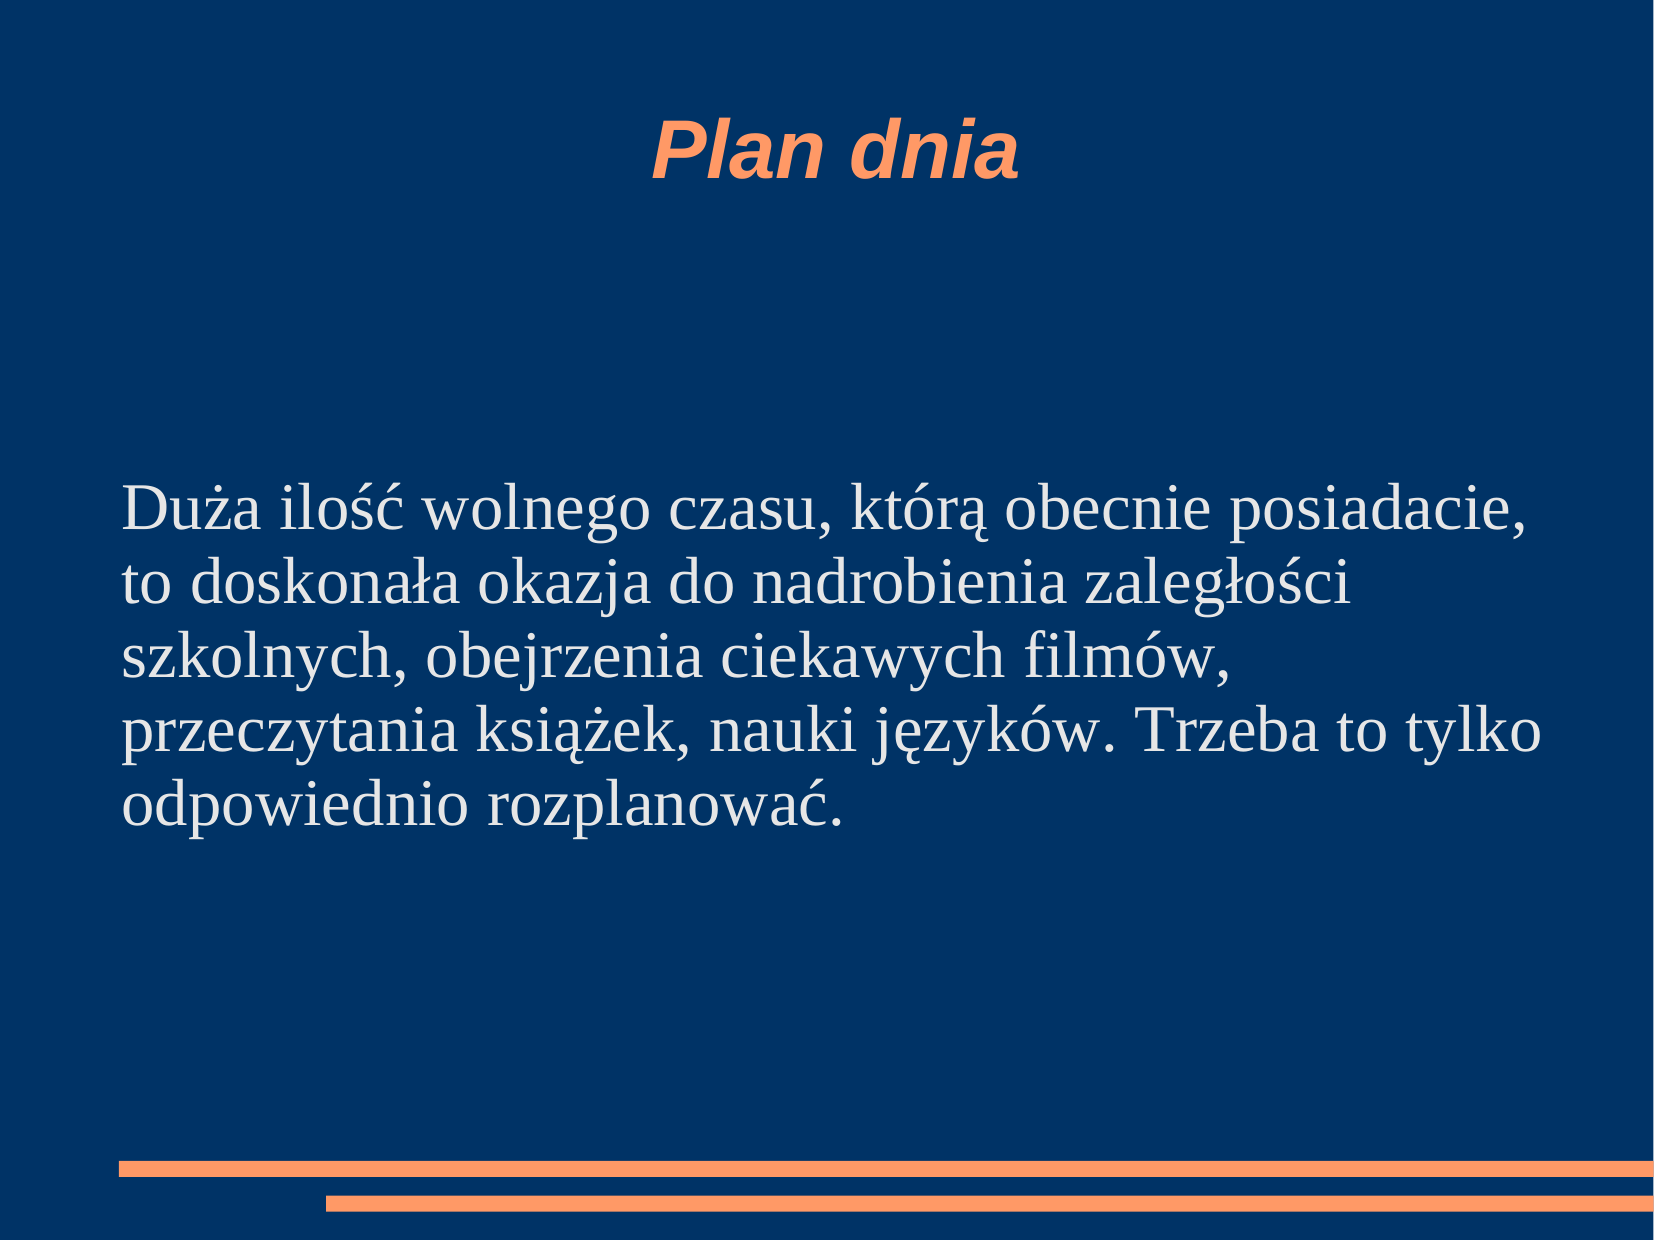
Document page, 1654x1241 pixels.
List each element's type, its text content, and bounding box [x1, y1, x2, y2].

list Duża ilość wolnego czasu, którą obecnie posiadacie, to doskonała okazja do nadrobienia zaległości szkolnych, obejrzenia ciekawych filmów, przeczytania książek, nauki języków. Trzeba to tylko odpowiednio rozplanować. [121, 322, 1561, 1132]
title Plan dnia [121, 46, 1534, 254]
